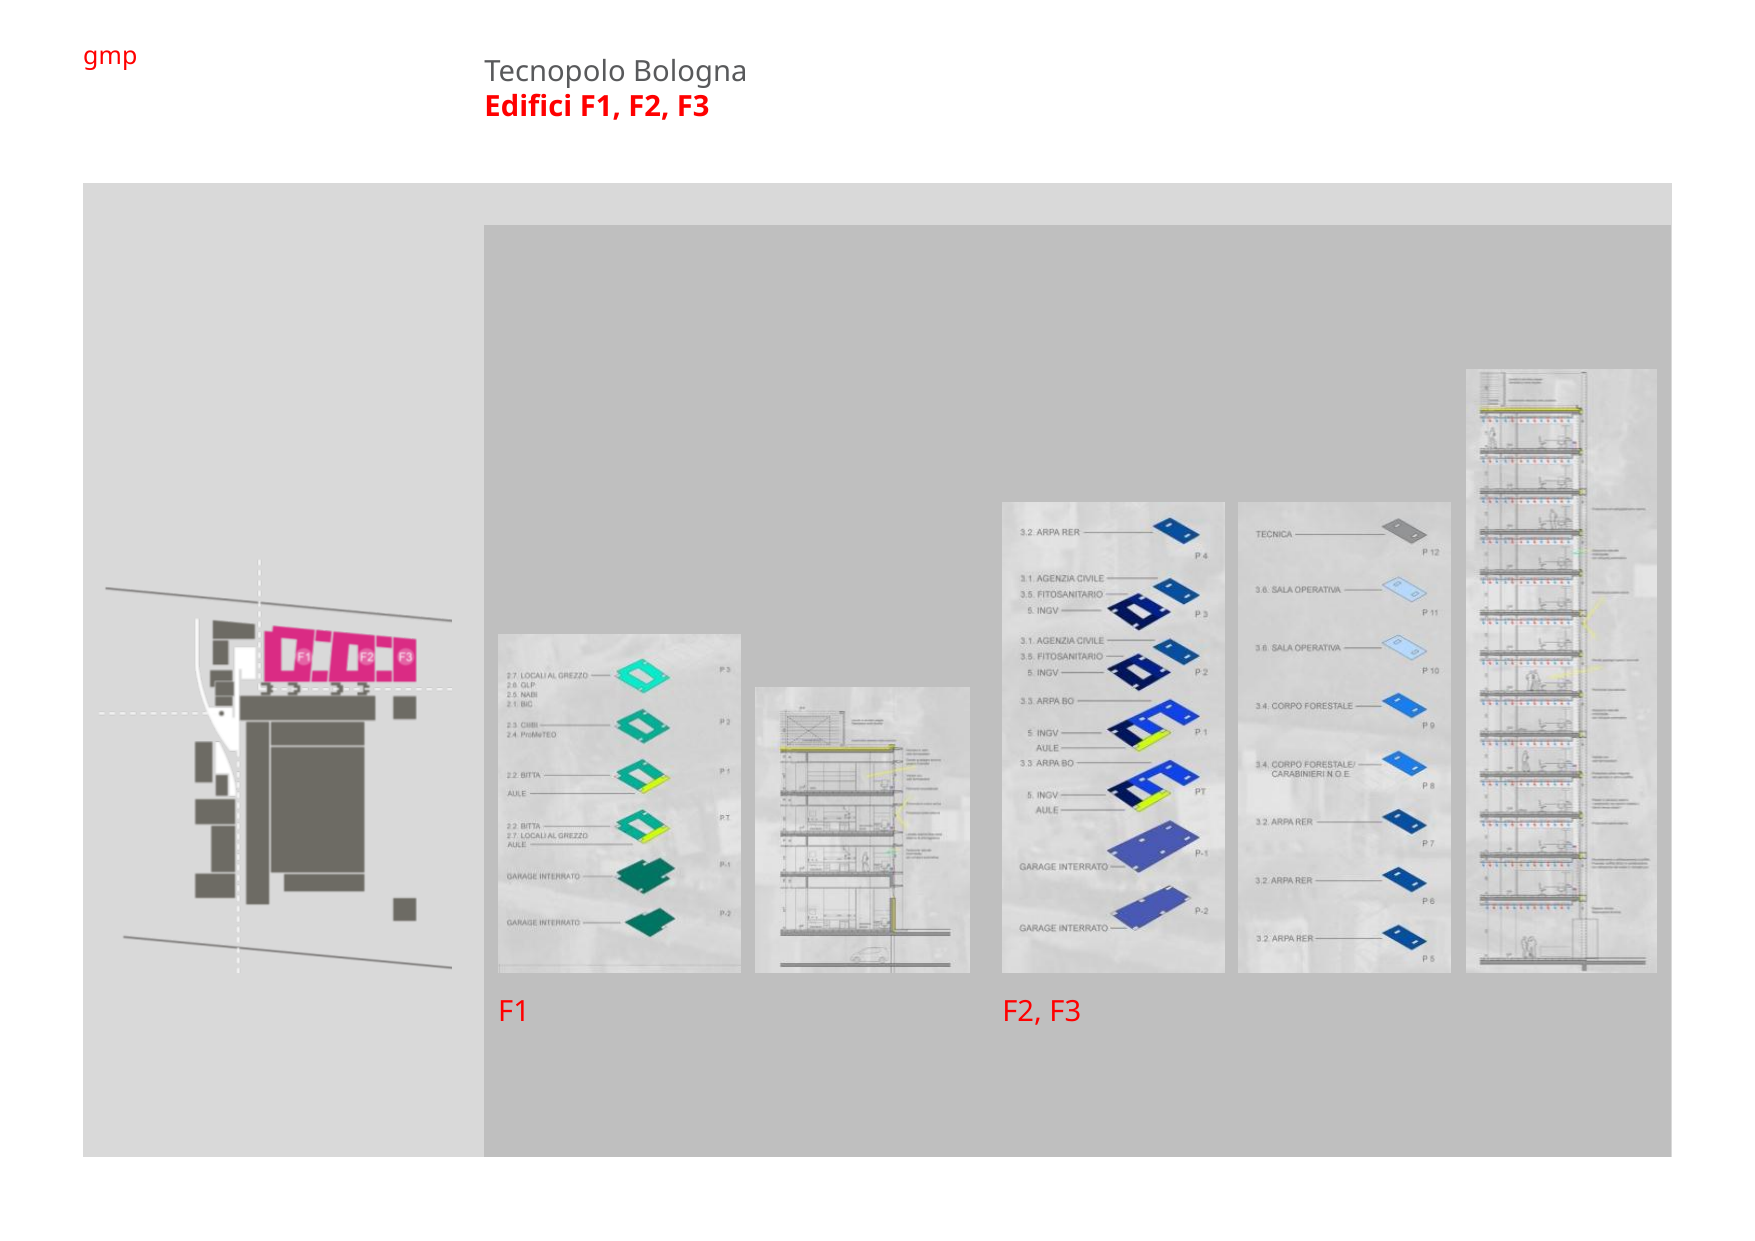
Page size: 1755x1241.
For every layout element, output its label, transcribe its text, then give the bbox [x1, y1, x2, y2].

picture [1002, 502, 1225, 973]
picture [755, 687, 970, 973]
text_box F2, F3 [1002, 992, 1214, 1044]
picture [1466, 369, 1657, 973]
picture [1238, 502, 1451, 973]
picture [96, 546, 452, 973]
picture [498, 634, 741, 973]
text_box [83, 183, 1672, 1157]
list Edifici F1, F2, F3 [484, 98, 1625, 150]
text_box F1 [498, 992, 710, 1044]
